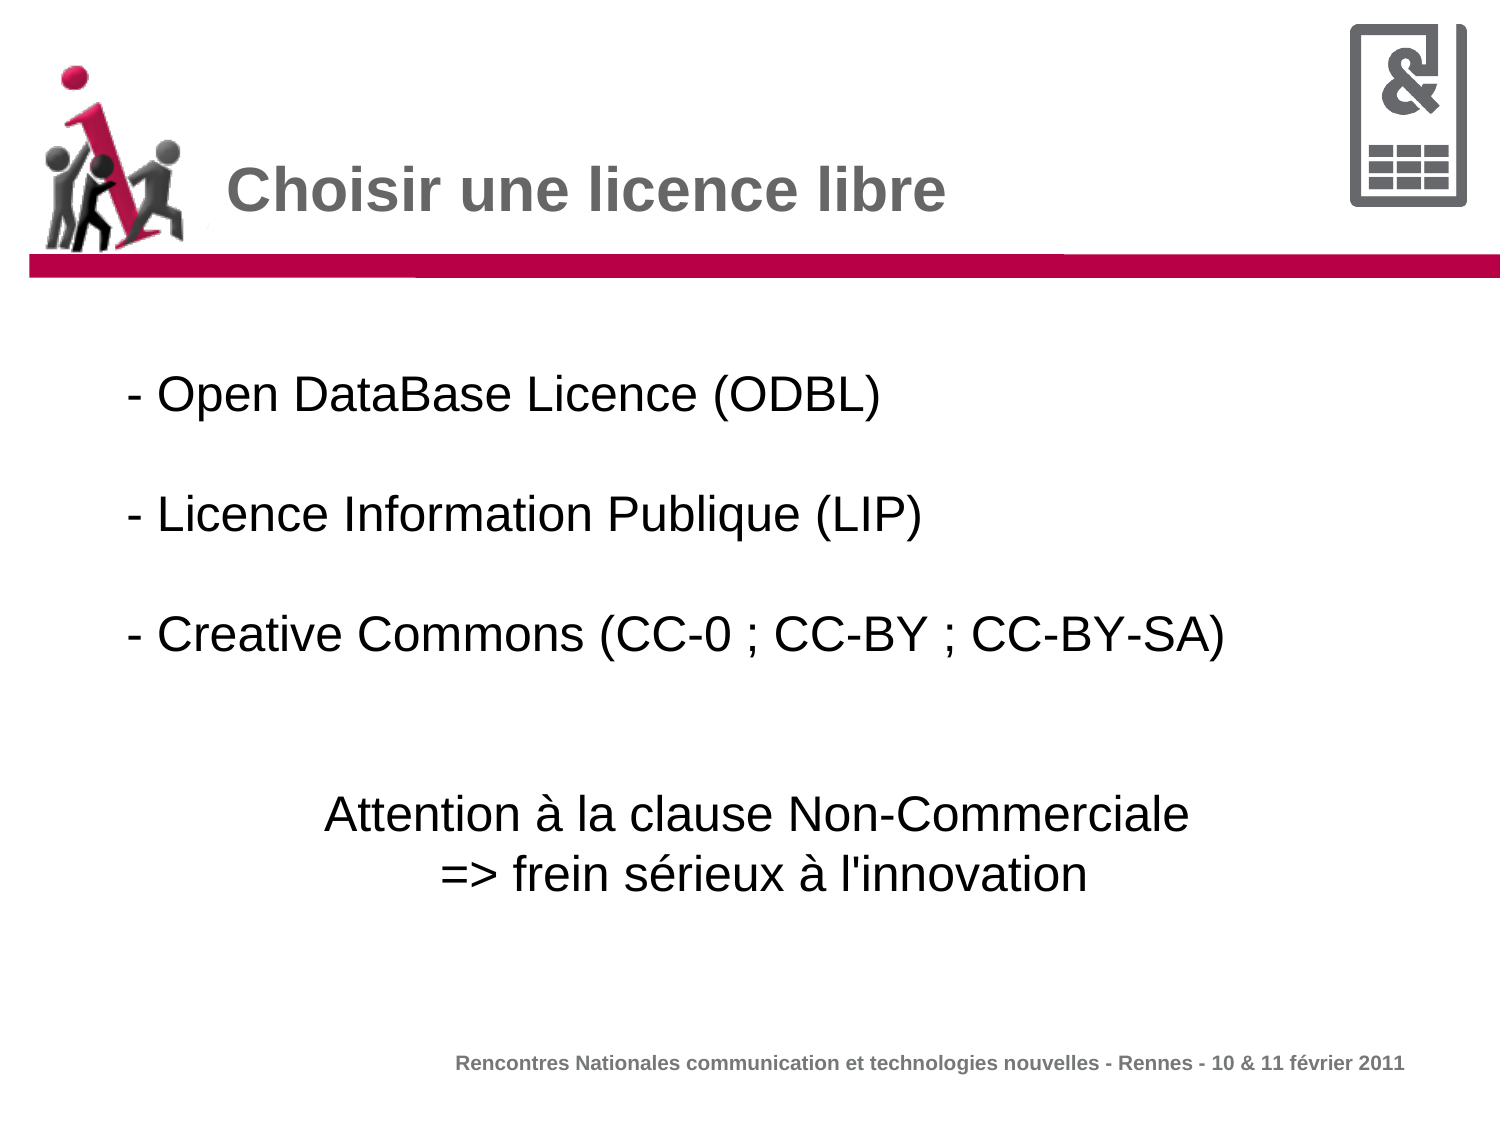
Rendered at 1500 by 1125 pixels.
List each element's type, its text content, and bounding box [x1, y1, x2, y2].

text_box Choisir une licence libre [212, 148, 1281, 224]
picture [29, 60, 210, 254]
picture [1350, 24, 1467, 207]
text_box - Open DataBase Licence (ODBL) - Licence Information Publique (LIP) - Creative Commons (CC-0 ; CC-BY ; CC-BY-SA) Attention à la clause Non-Commerciale => frein sérieux à l'innovation [88, 354, 1418, 910]
